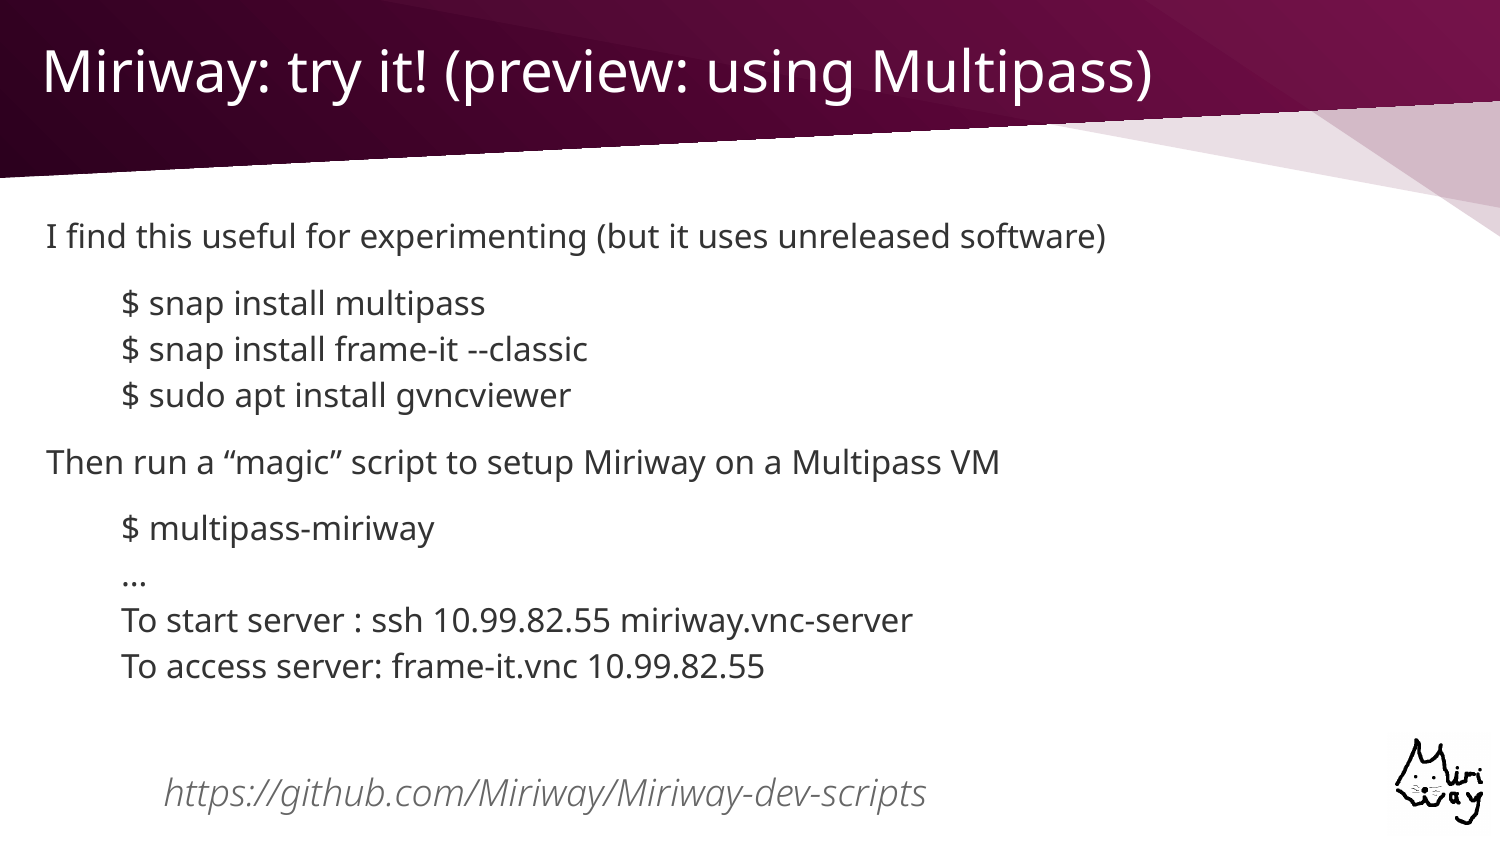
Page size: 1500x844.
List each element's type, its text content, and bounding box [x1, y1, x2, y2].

title Miriway: try it! (preview: using Multipass) [41, 5, 1336, 134]
list I find this useful for experimenting (but it uses unreleased software) $ snap install multipass $ snap install frame-it --classic $ sudo apt install gvncviewer Then run a “magic” script to setup Miriway on a Multipass VM $ multipass-miriway … To start server : ssh 10.99.82.55 miriway.vnc-server To access server: frame-it.vnc 10.99.82.55 [35, 204, 1456, 712]
picture [1387, 732, 1491, 836]
subtitle https://github.com/Miriway/Miriway-dev-scripts [152, 754, 1369, 821]
